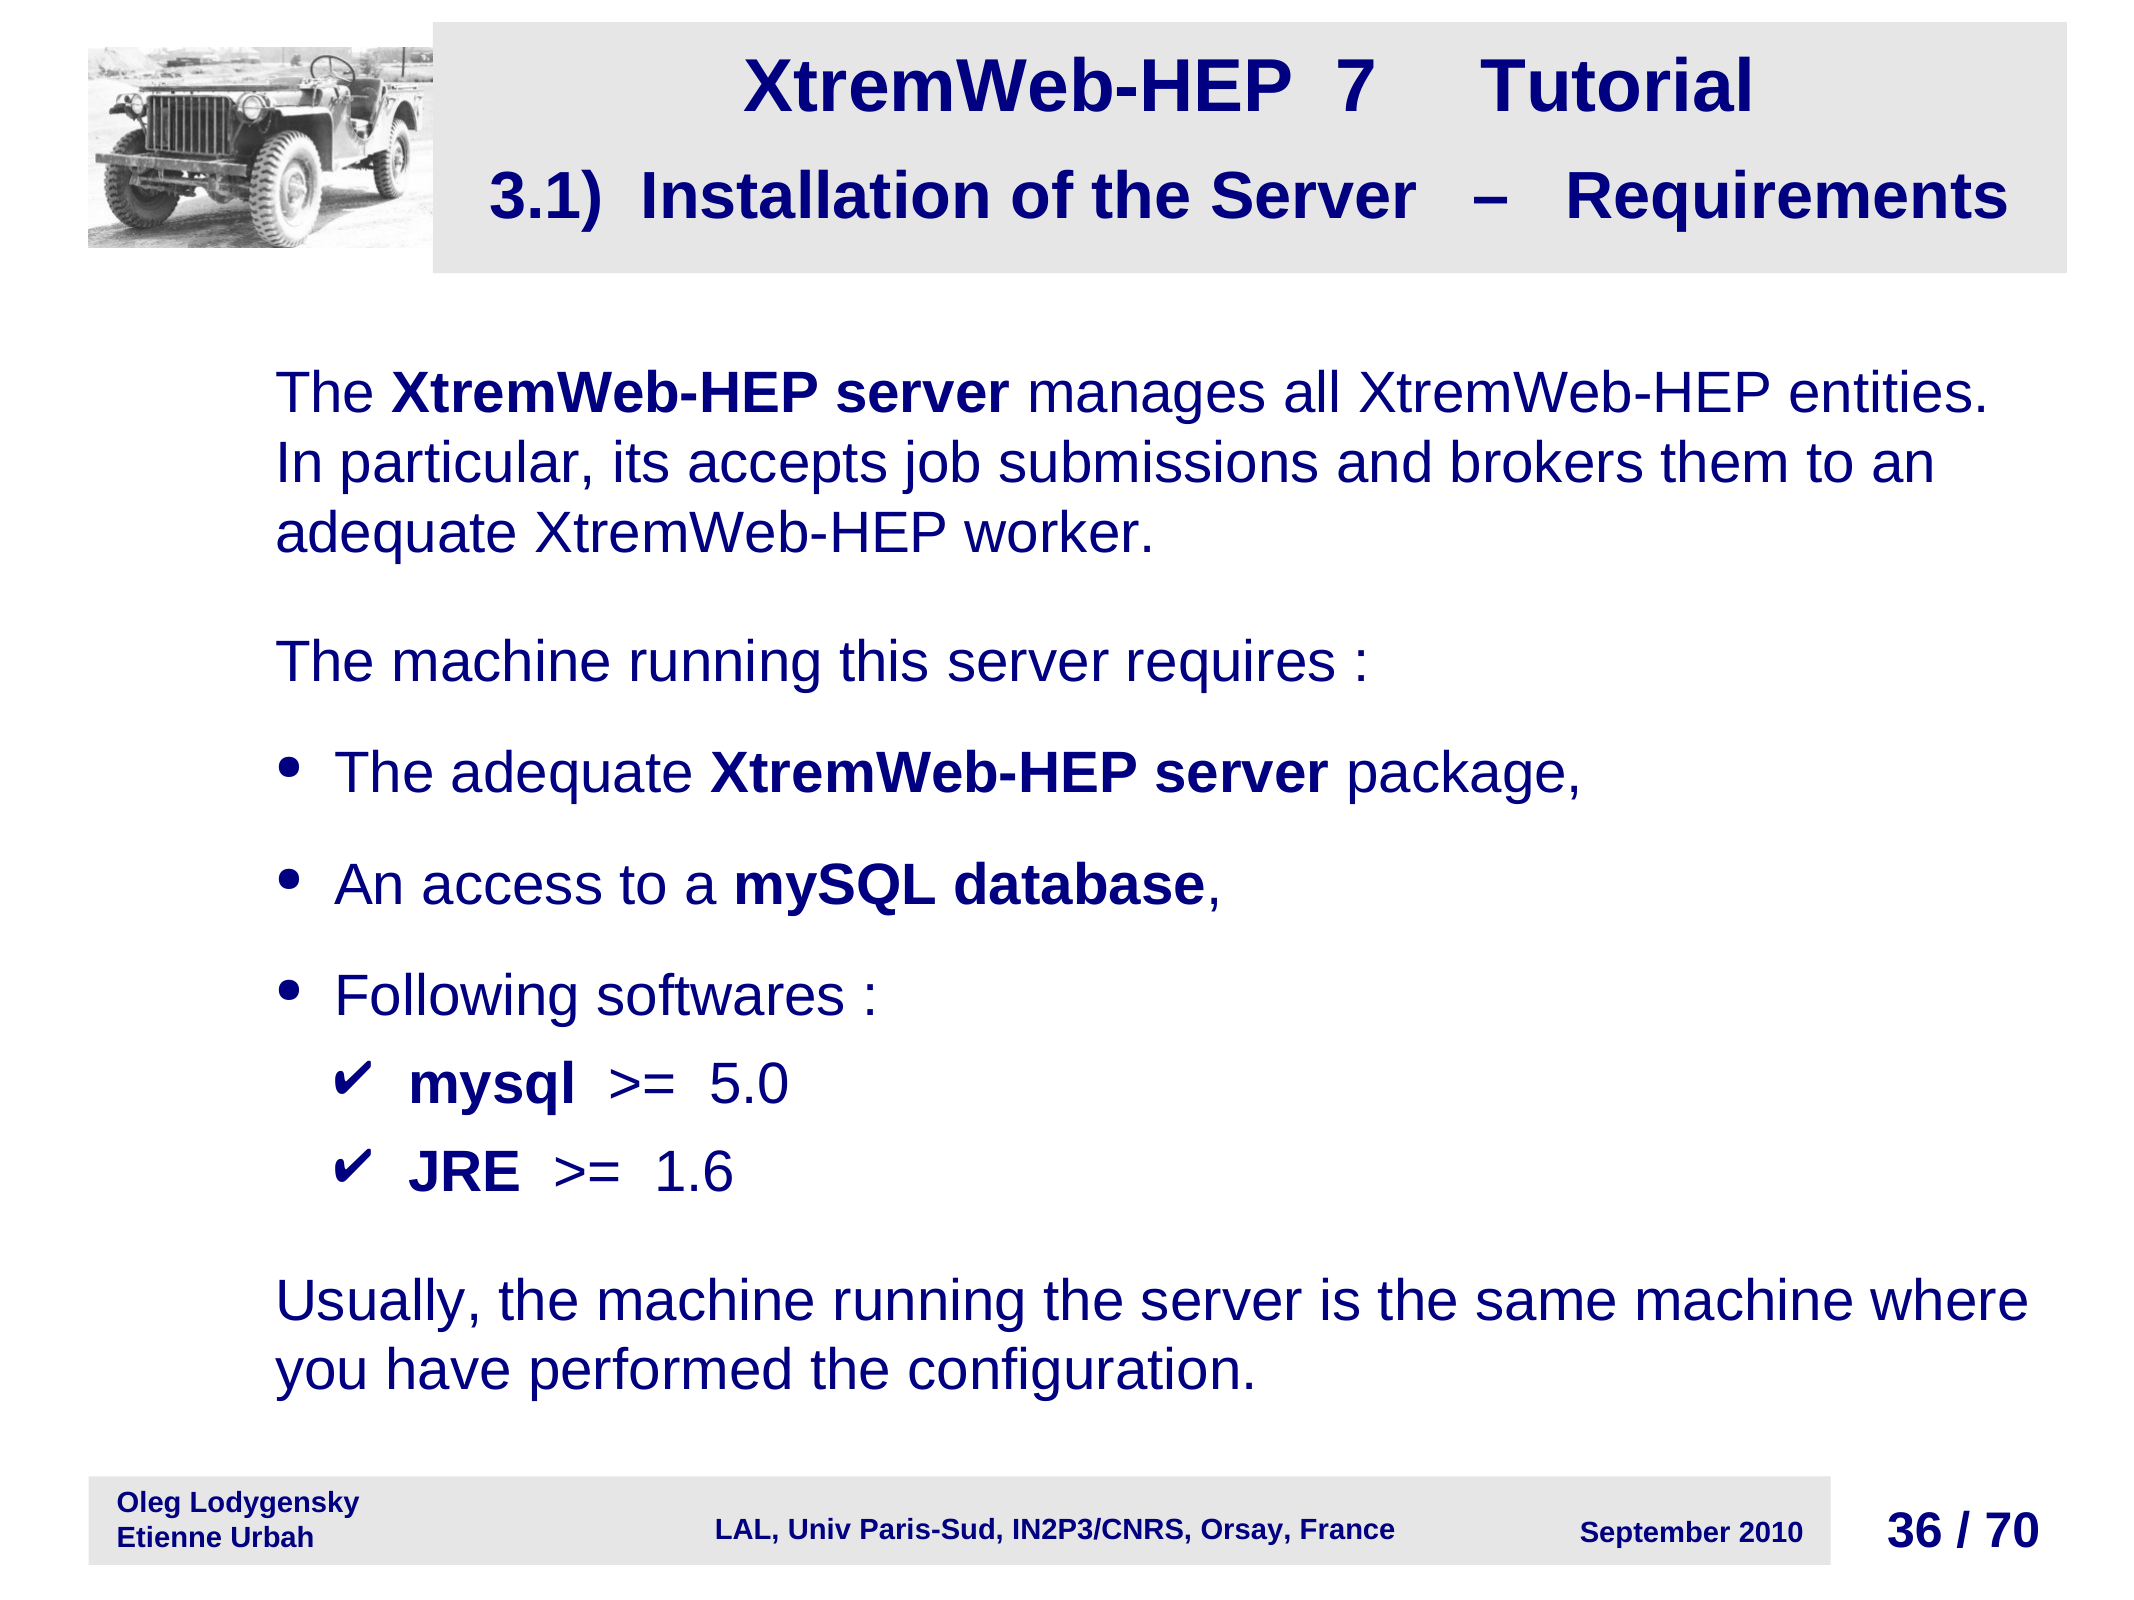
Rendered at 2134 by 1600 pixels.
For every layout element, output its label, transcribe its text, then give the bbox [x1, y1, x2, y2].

text_box The XtremWeb-HEP server manages all XtremWeb-HEP entities. In particular, its accepts job submissions and brokers them to an adequate XtremWeb-HEP worker. The machine running this server requires : The adequate XtremWeb-HEP server package, An access to a mySQL database, Following softwares : mysql >= 5.0 JRE >= 1.6 Usually, the machine running the server is the same machine where you have performed the configuration. [265, 354, 2053, 1433]
picture [88, 47, 433, 248]
title 3.1) Installation of the Server – Requirements [442, 118, 2067, 266]
